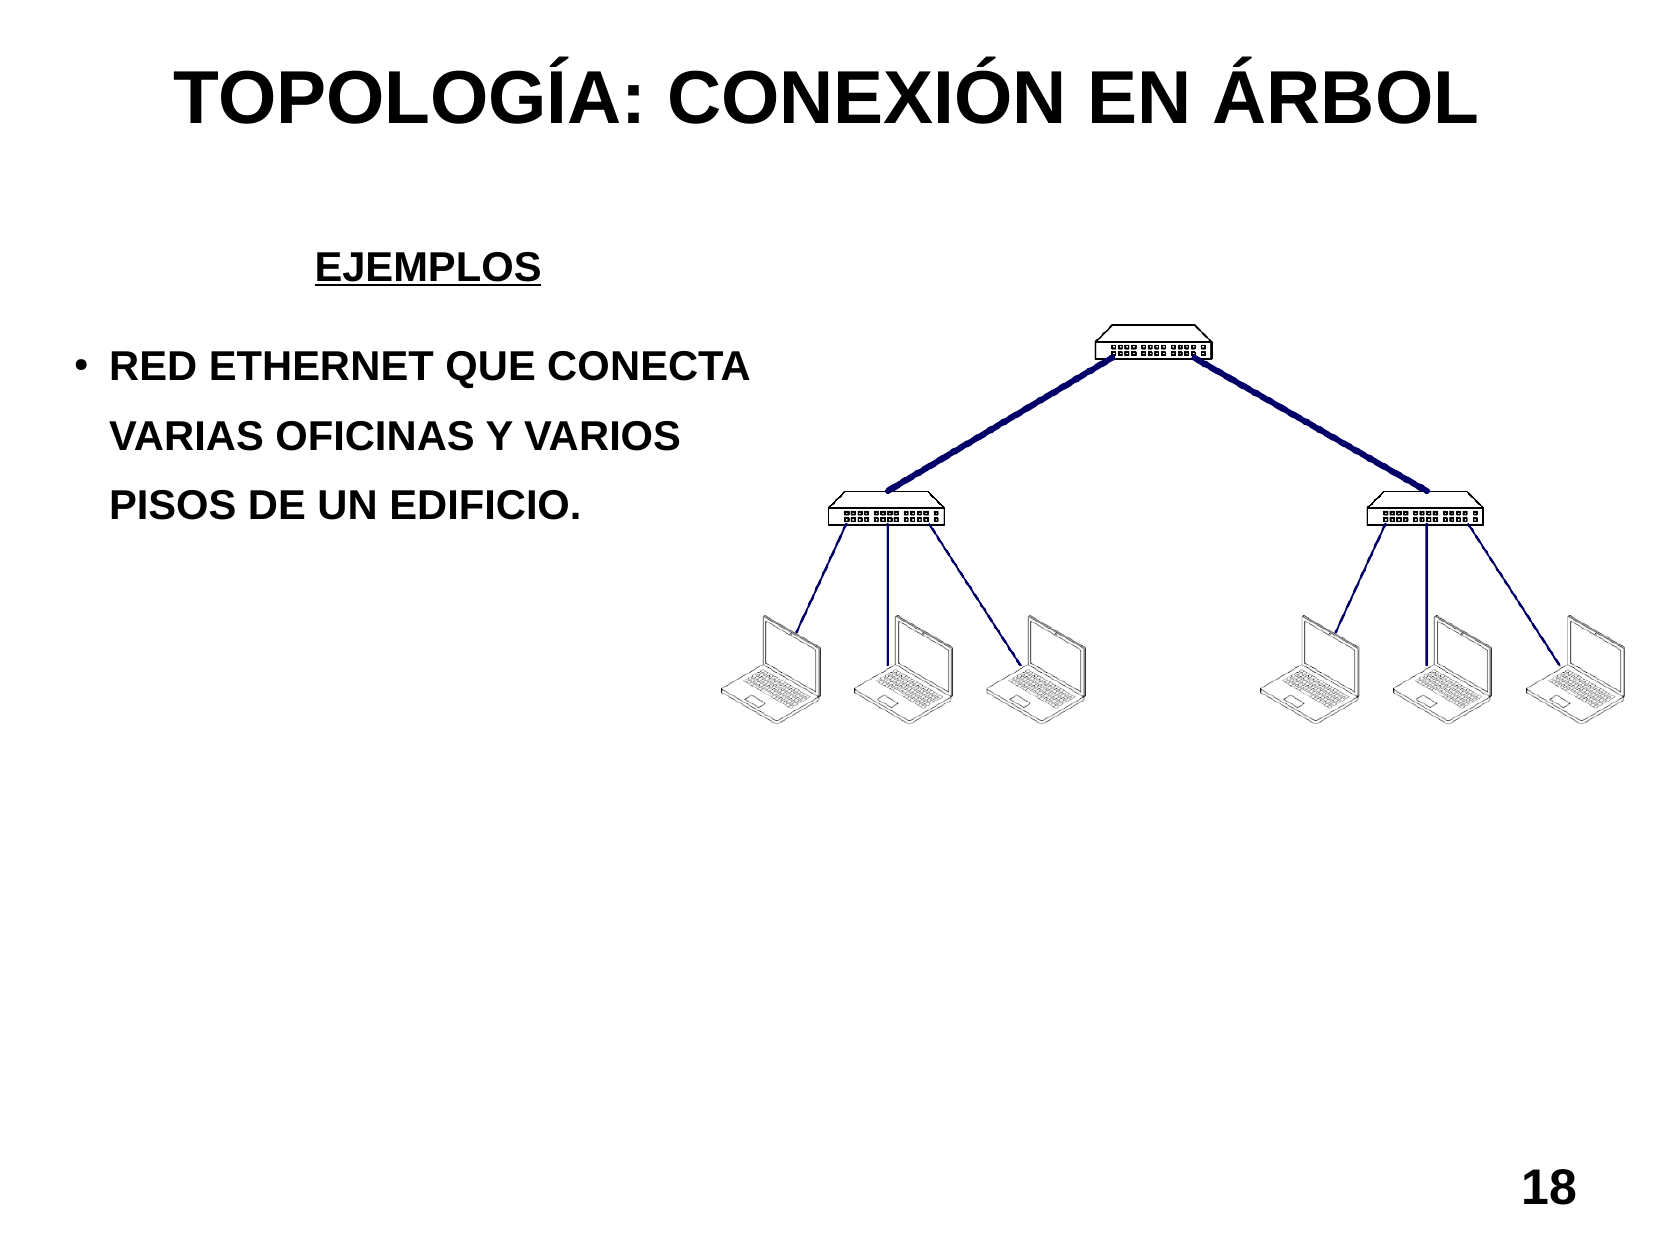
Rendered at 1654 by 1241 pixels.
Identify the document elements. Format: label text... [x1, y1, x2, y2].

text_box <número> [1506, 1151, 1654, 1223]
text_box EJEMPLOS RED ETHERNET QUE CONECTA VARIAS OFICINAS Y VARIOS PISOS DE UN EDIFICIO. [59, 236, 798, 1123]
title TOPOLOGÍA: CONEXIÓN EN ÁRBOL [82, 23, 1571, 172]
picture [721, 324, 1625, 724]
